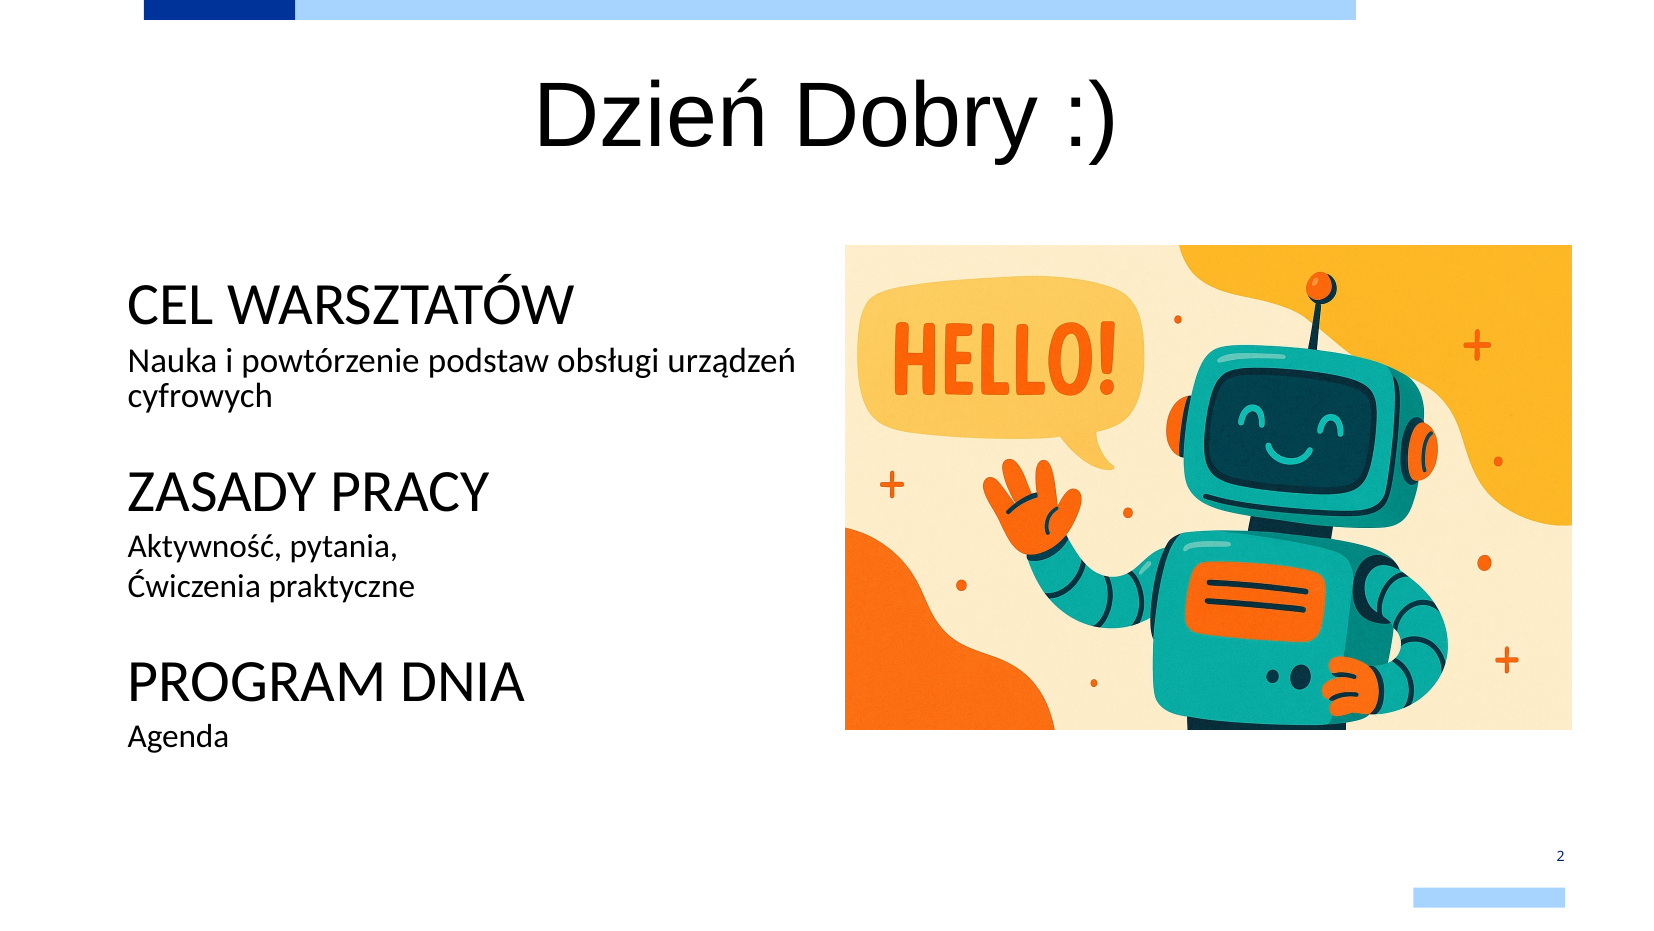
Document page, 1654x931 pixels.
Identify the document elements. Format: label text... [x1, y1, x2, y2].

picture [845, 245, 1572, 730]
title Dzień Dobry :) [82, 37, 1571, 193]
picture [1209, 726, 1223, 730]
list CEL WARSZTATÓW Nauka i powtórzenie podstaw obsługi urządzeń cyfrowych ZASADY PRACY Aktywność, pytania, Ćwiczenia praktyczne PROGRAM DNIA Agenda [82, 217, 809, 758]
